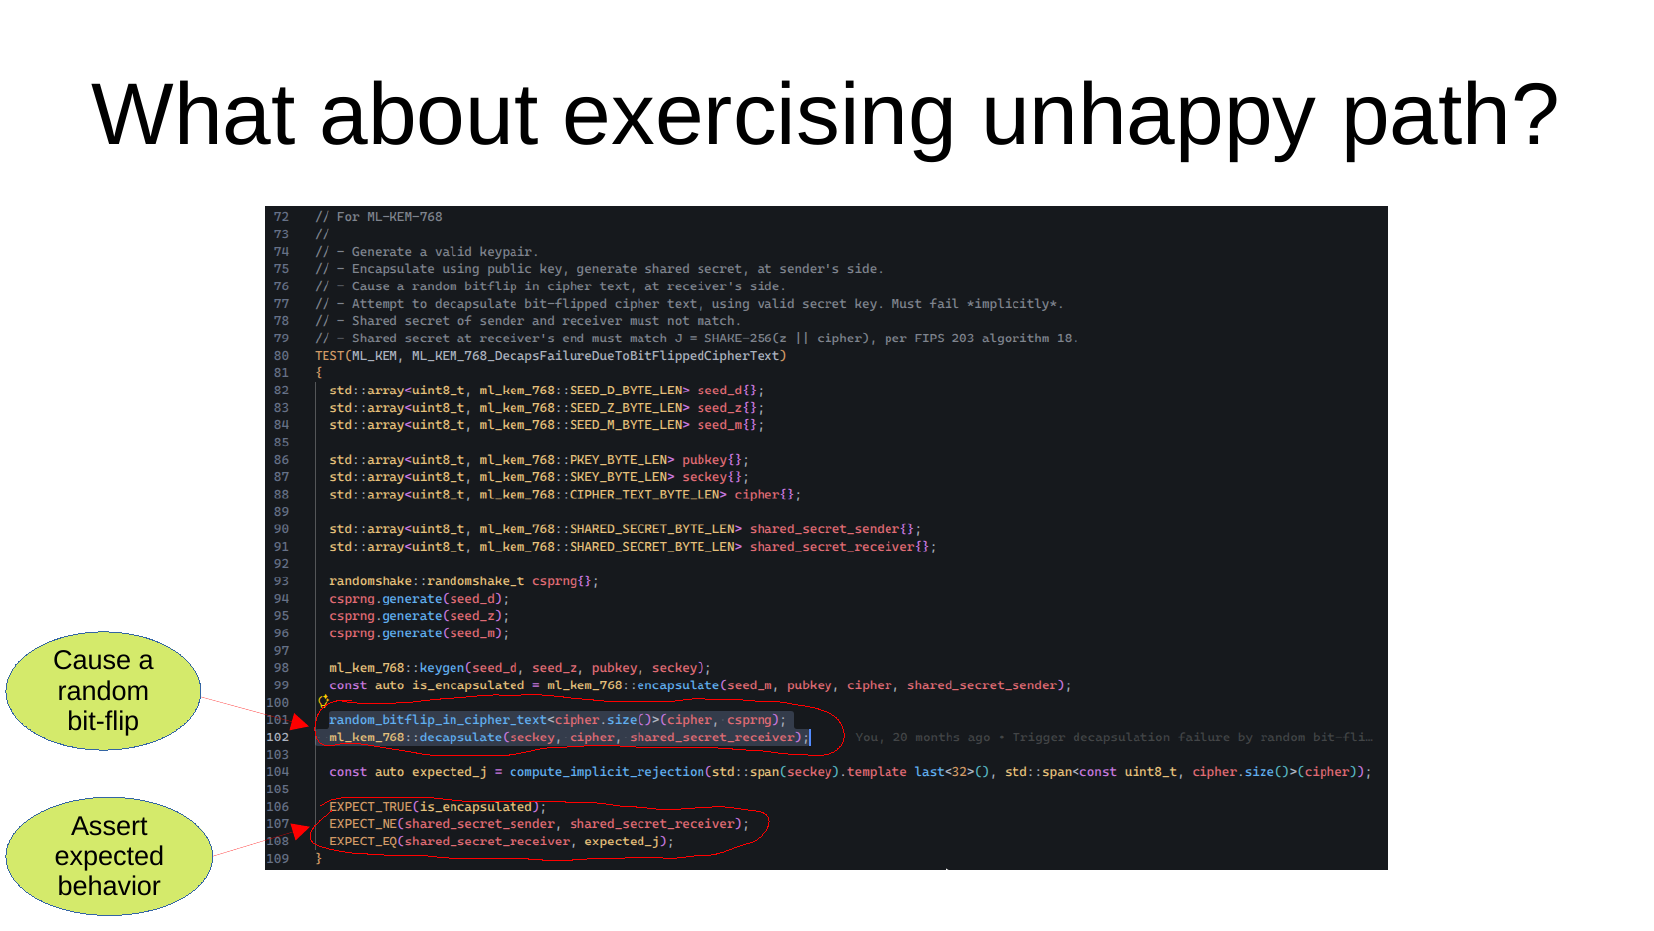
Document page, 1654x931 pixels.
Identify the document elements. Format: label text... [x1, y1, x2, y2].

text_box Assert expected behavior [5, 797, 213, 916]
picture [265, 206, 1388, 870]
title What about exercising unhappy path? [82, 37, 1571, 193]
text_box Cause a random bit-flip [5, 631, 201, 751]
